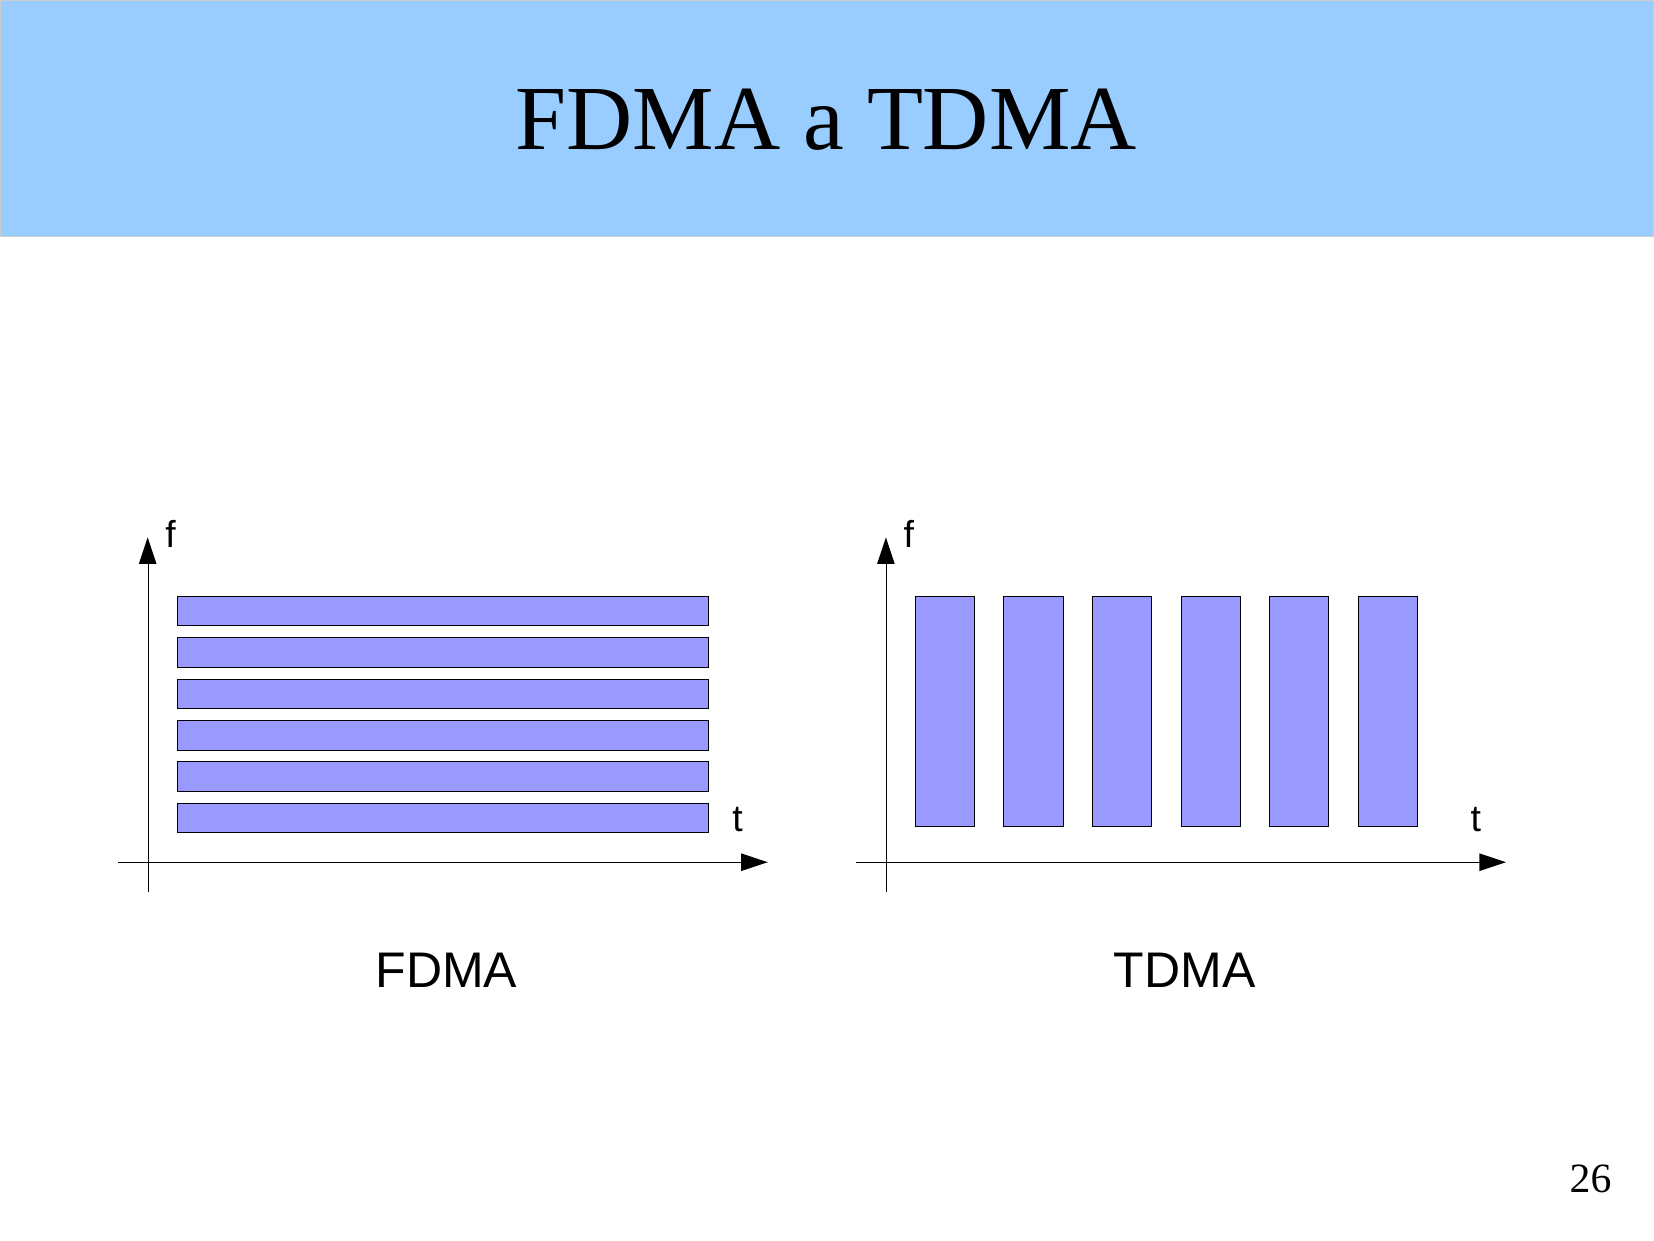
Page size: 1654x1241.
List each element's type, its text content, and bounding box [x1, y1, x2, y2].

text_box [915, 596, 975, 827]
text_box [177, 720, 709, 751]
text_box [177, 679, 709, 709]
text_box [177, 637, 709, 668]
text_box TDMA [1086, 941, 1270, 1027]
text_box [1269, 596, 1329, 827]
text_box [177, 761, 709, 792]
text_box f [165, 513, 195, 578]
text_box t [732, 797, 743, 861]
text_box [177, 596, 709, 626]
text_box [1181, 596, 1241, 827]
text_box FDMA [347, 941, 531, 1027]
text_box [177, 803, 709, 833]
text_box t [1470, 797, 1482, 861]
text_box [1092, 596, 1152, 827]
text_box f [903, 513, 934, 578]
text_box [1358, 596, 1418, 827]
text_box [1003, 596, 1064, 827]
title FDMA a TDMA [0, 0, 1654, 237]
